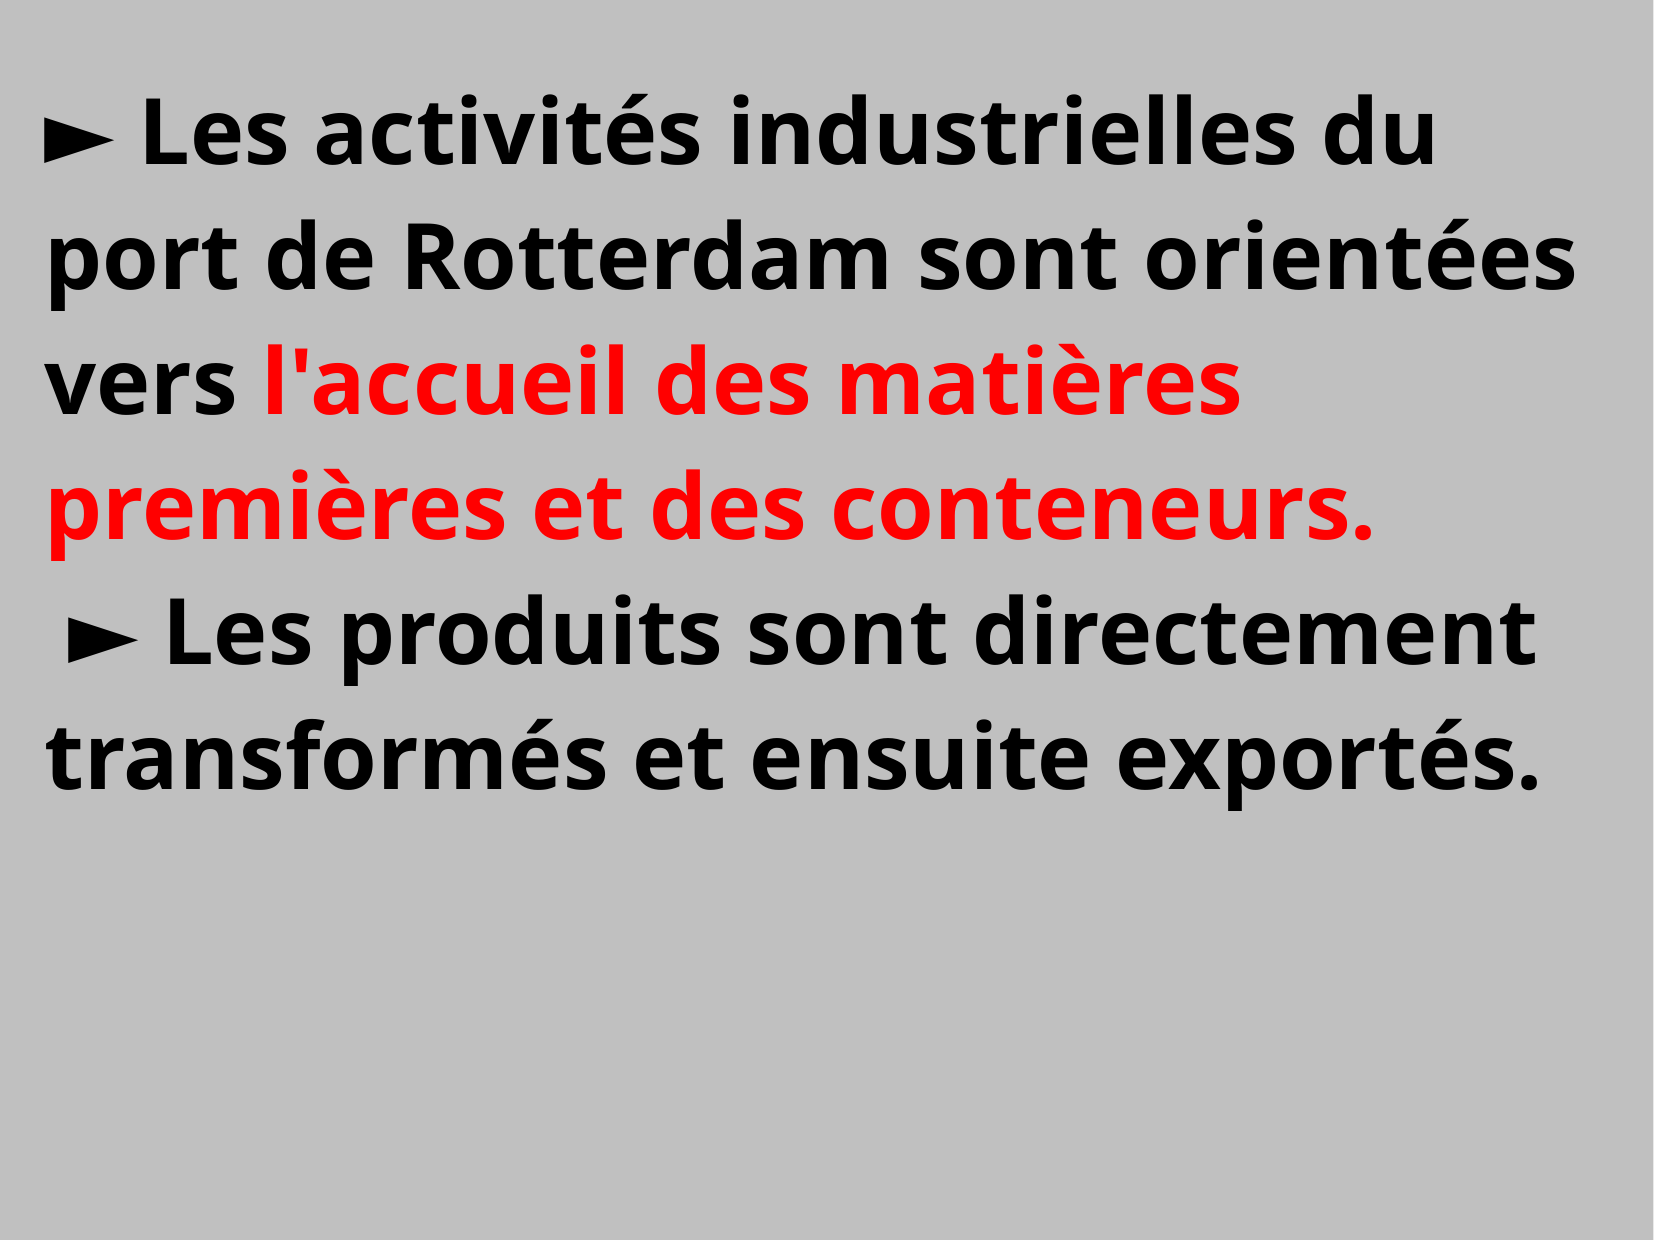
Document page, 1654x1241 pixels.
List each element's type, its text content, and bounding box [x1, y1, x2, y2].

text_box ► Les activités industrielles du port de Rotterdam sont orientées vers l'accueil des matières premières et des conteneurs. ► Les produits sont directement transformés et ensuite exportés. [29, 59, 1654, 1110]
